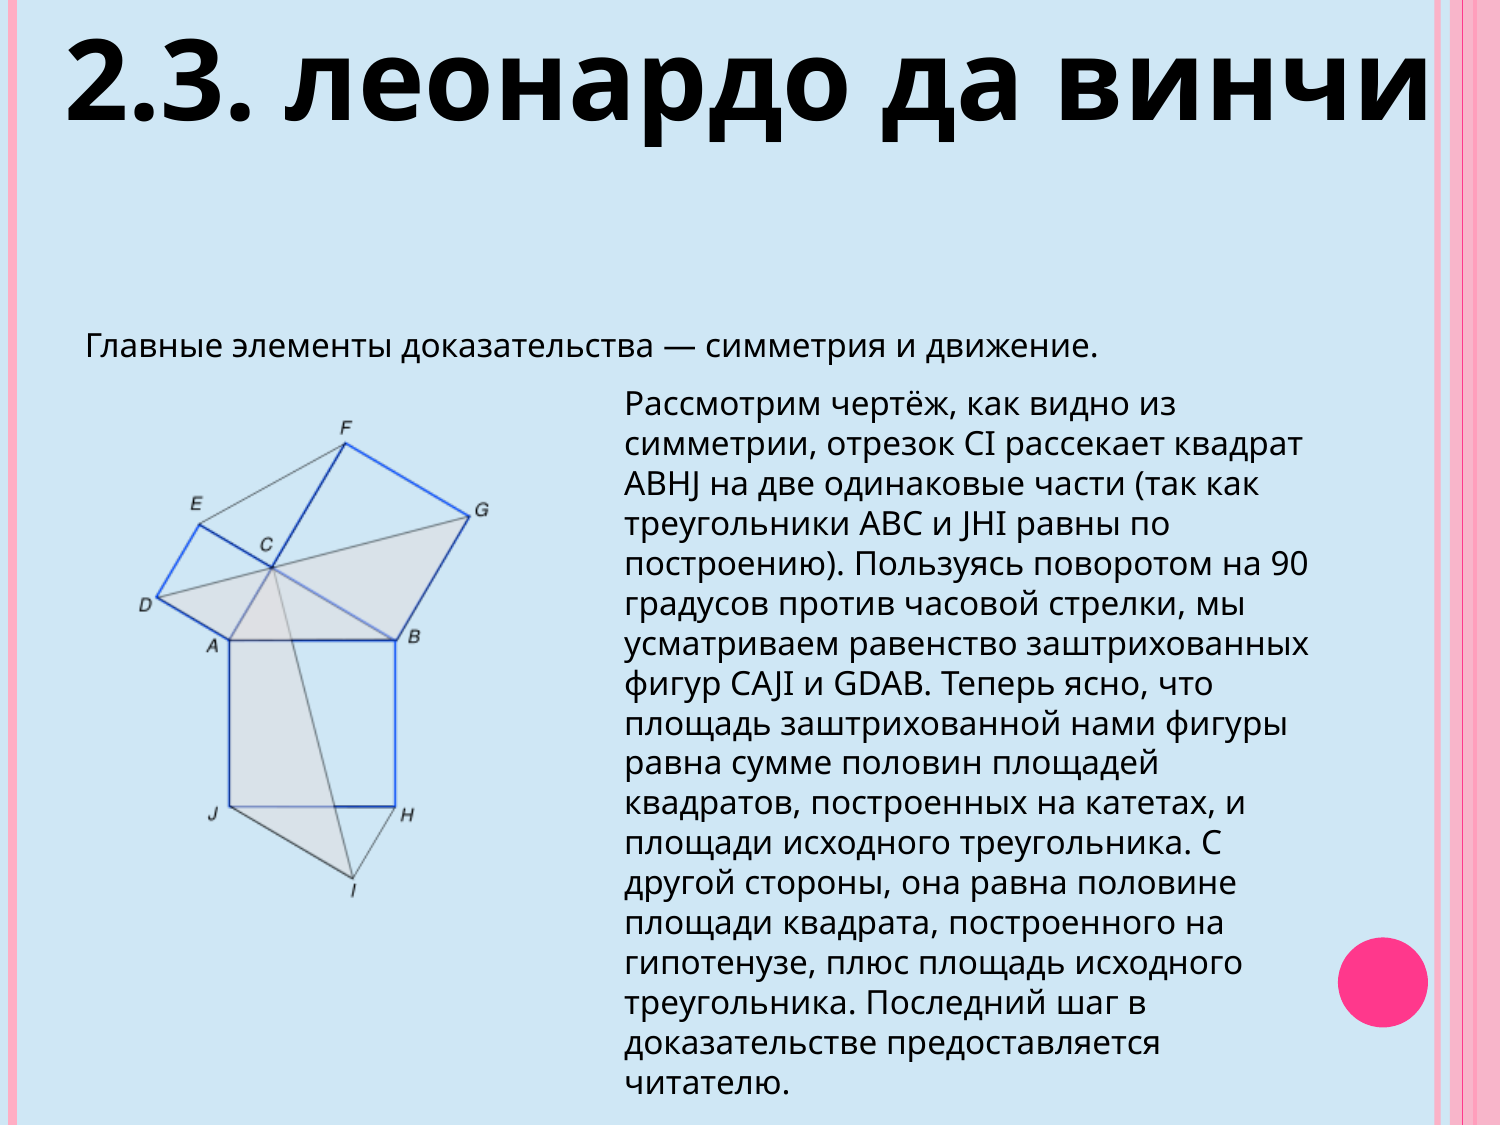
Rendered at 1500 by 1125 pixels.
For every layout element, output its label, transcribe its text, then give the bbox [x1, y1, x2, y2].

text_box 2.3. леонардо да винчи [0, 0, 1500, 150]
text_box Главные элементы доказательства — симметрия и движение. [70, 316, 1418, 372]
picture [82, 410, 551, 909]
text_box Рассмотрим чертёж, как видно из симметрии, отрезок CI рассекает квадрат ABHJ на две одинаковые части (так как треугольники ABC и JHI равны по построению). Пользуясь поворотом на 90 градусов против часовой стрелки, мы усматриваем равенство заштрихованных фигур CAJI и GDAB. Теперь ясно, что площадь заштрихованной нами фигуры равна сумме половин площадей квадратов, построенных на катетах, и площади исходного треугольника. С другой стороны, она равна половине площади квадрата, построенного на гипотенузе, плюс площадь исходного треугольника. Последний шаг в доказательстве предоставляется читателю. [609, 374, 1348, 1109]
